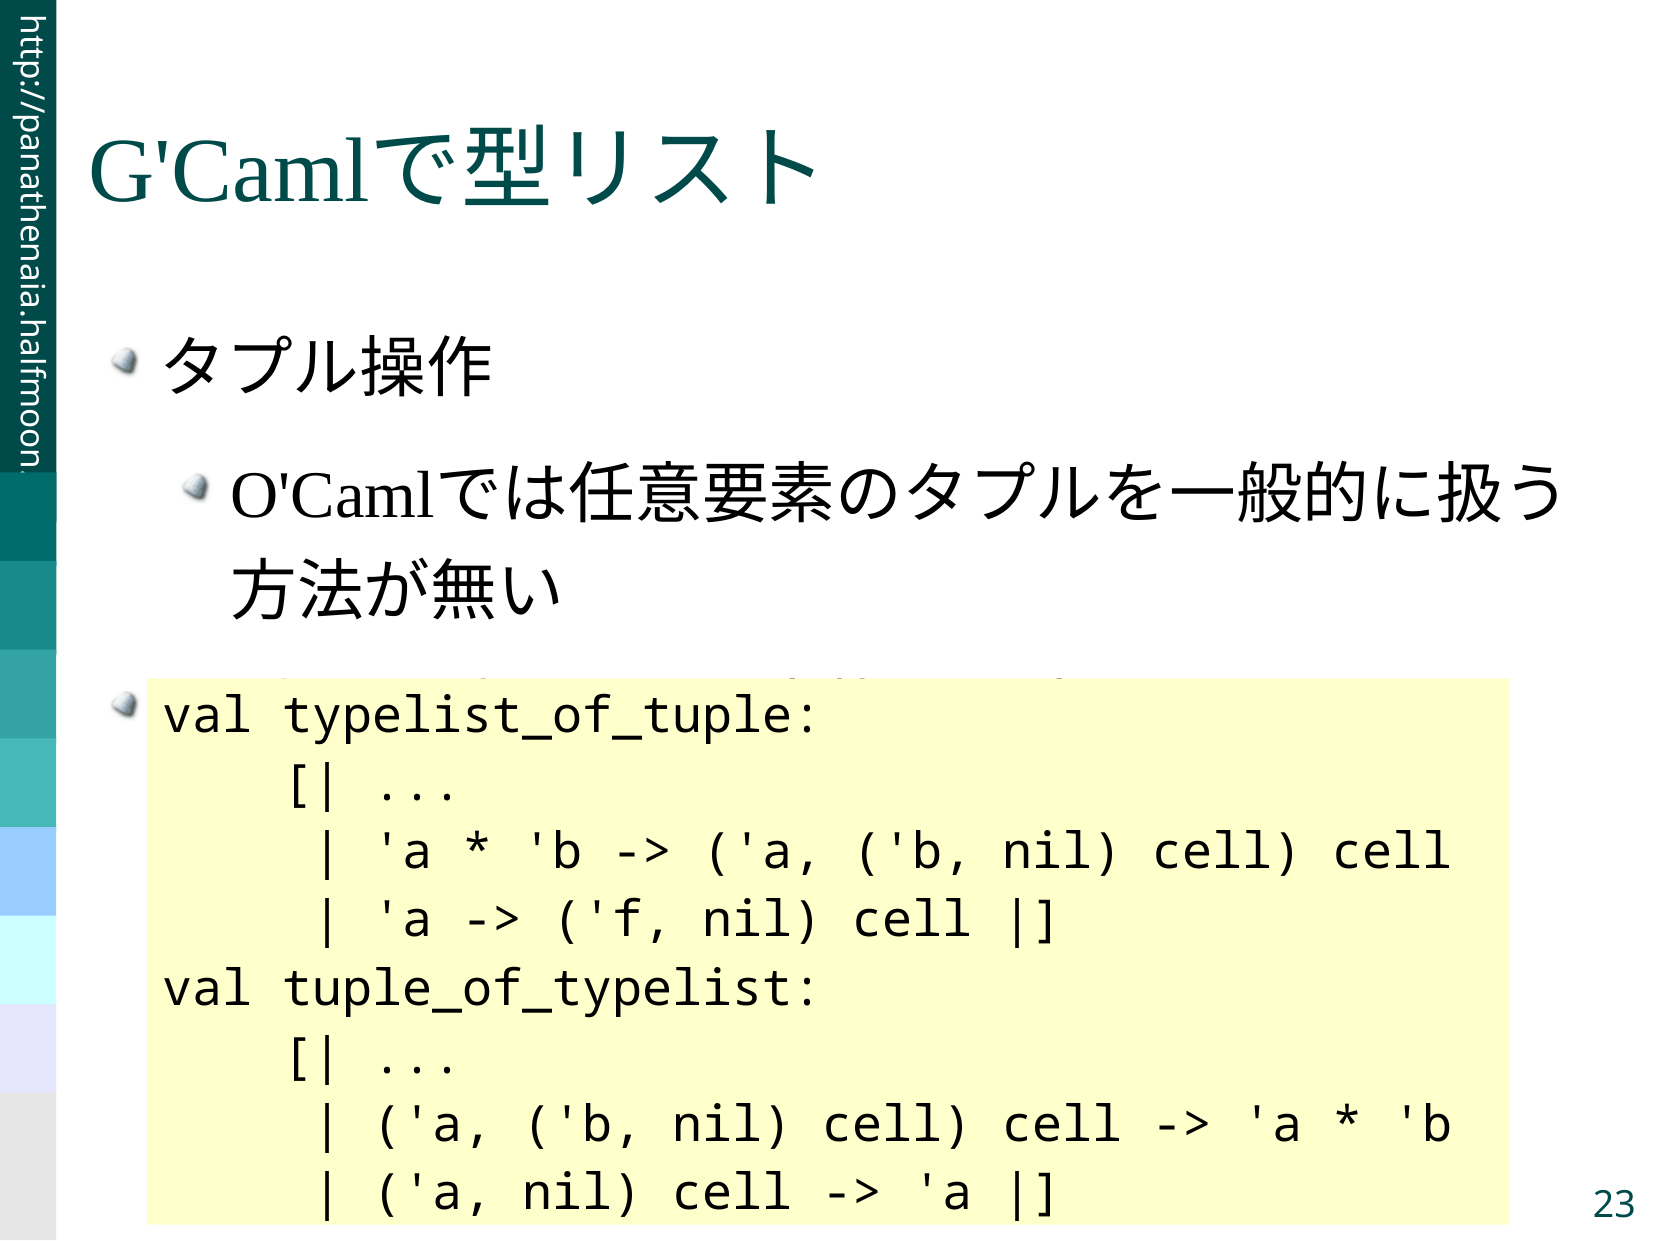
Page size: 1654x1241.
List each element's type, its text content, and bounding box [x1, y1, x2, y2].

list タプル操作 O'Camlでは任意要素のタプルを一般的に扱う方法が無い タプルと型リストの変換を用意する [88, 313, 1577, 1133]
text_box val typelist_of_tuple: [| ... | 'a * 'b -> ('a, ('b, nil) cell) cell | 'a -> ('f, nil) cell |] val tuple_of_typelist: [| ... | ('a, ('b, nil) cell) cell -> 'a * 'b | ('a, nil) cell -> 'a |] [147, 678, 1510, 1083]
title G'Camlで型リスト [88, 57, 1577, 265]
